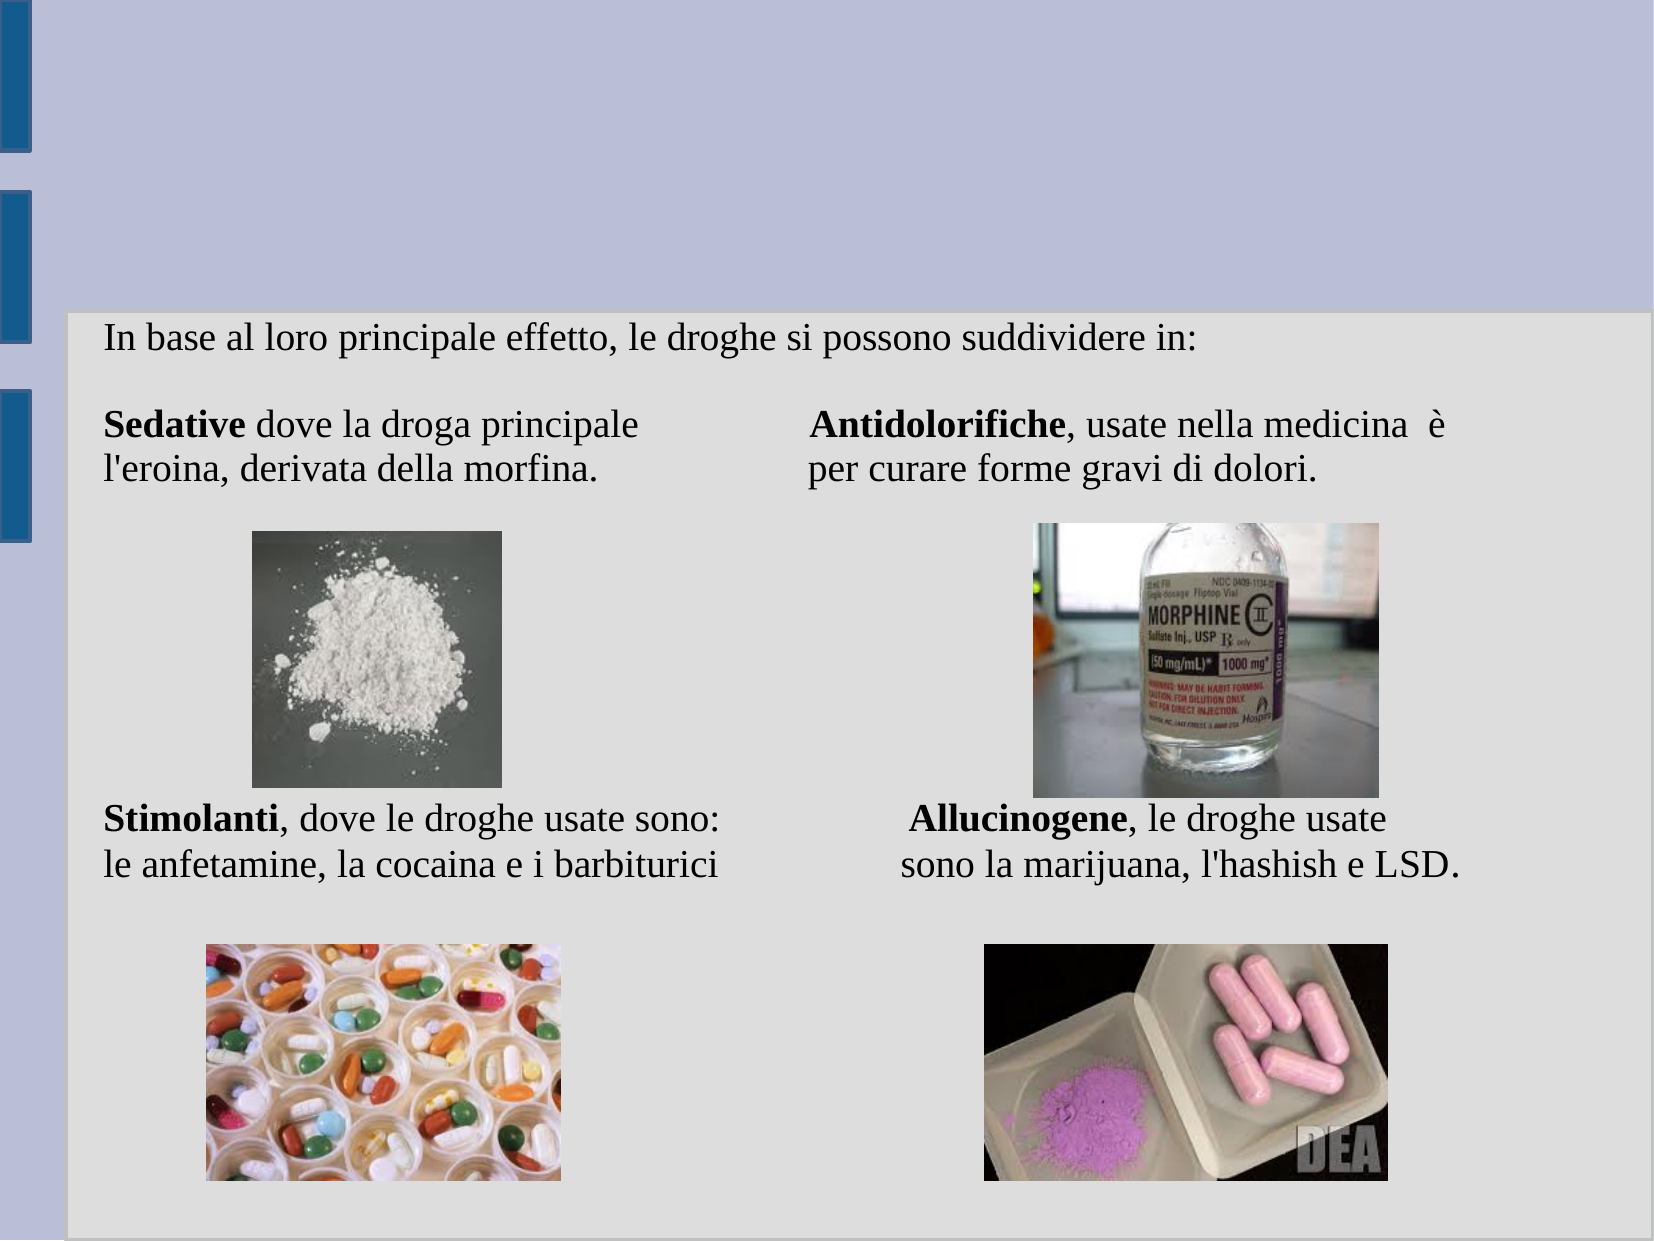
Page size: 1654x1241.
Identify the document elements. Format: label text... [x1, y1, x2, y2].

picture [984, 944, 1388, 1182]
text_box In base al loro principale effetto, le droghe si possono suddividere in: Sedative dove la droga principale Antidolorifiche, usate nella medicina è l'eroina, derivata della morfina. per curare forme gravi di dolori. Stimolanti, dove le droghe usate sono: Allucinogene, le droghe usate le anfetamine, la cocaina e i barbiturici sono la marijuana, l'hashish e LSD. [88, 265, 1536, 1093]
picture [1033, 523, 1379, 798]
picture [206, 944, 561, 1182]
